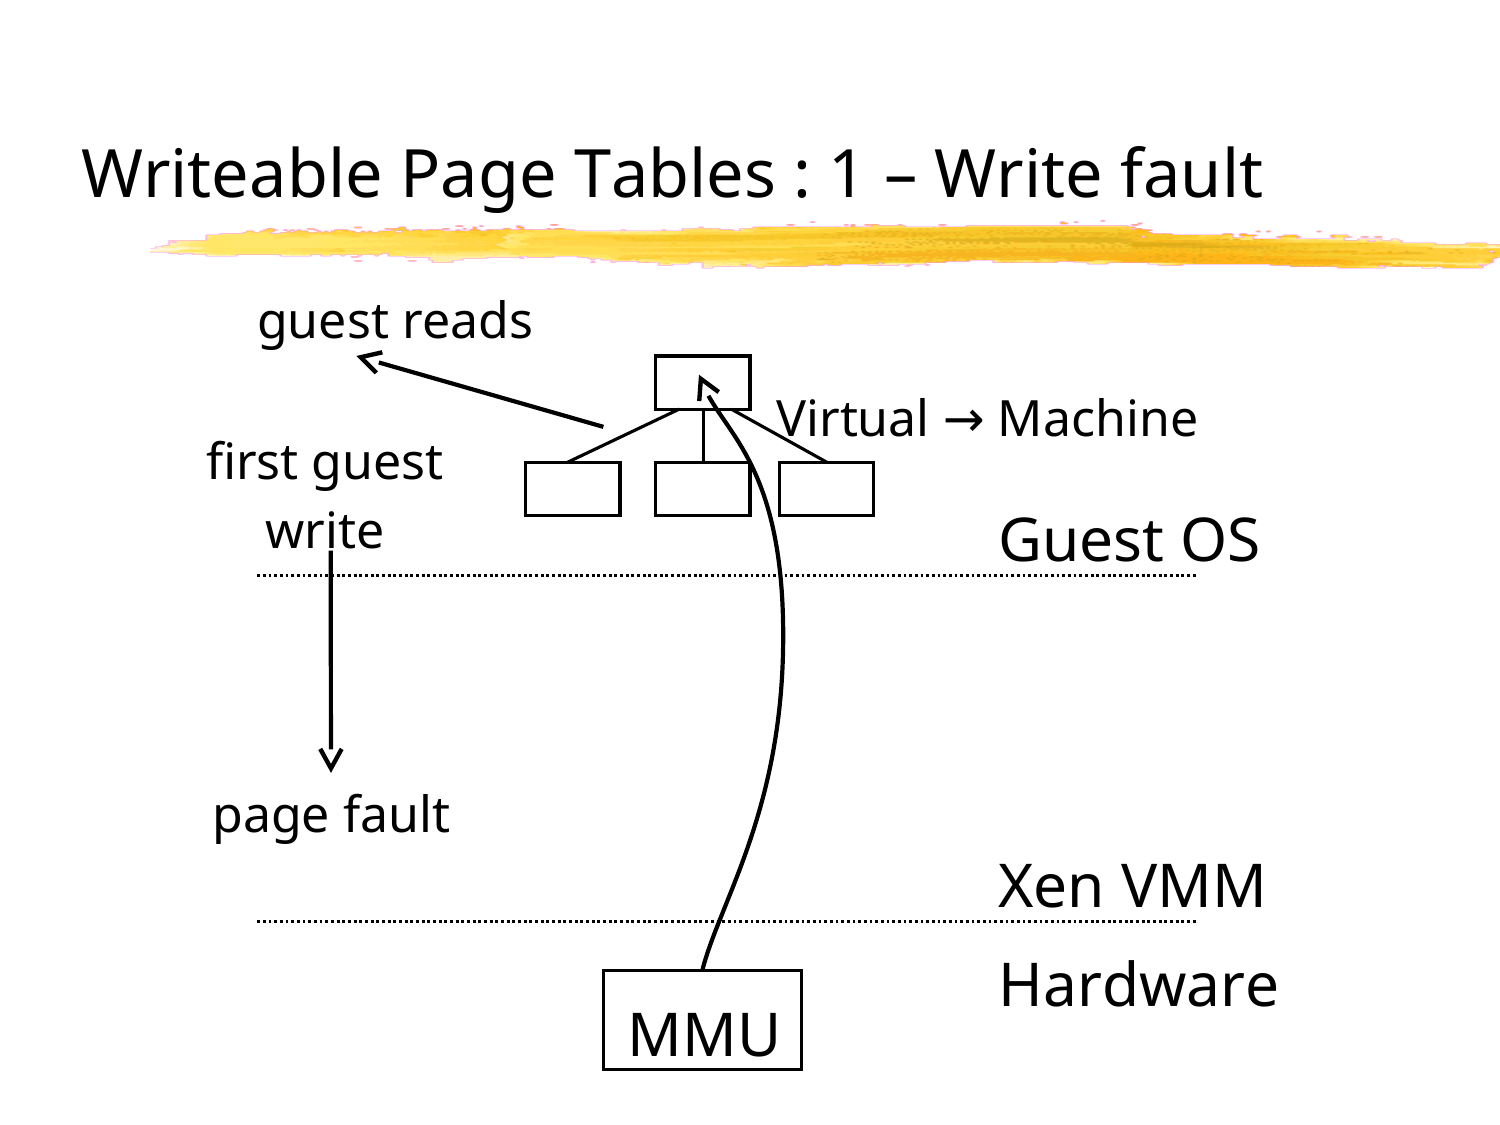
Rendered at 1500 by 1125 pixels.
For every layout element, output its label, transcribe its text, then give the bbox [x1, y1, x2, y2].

text_box page fault [212, 778, 451, 847]
picture [150, 225, 1500, 279]
title Writeable Page Tables : 1 – Write fault [66, 37, 1500, 225]
text_box Xen VMM [998, 843, 1268, 926]
text_box Guest OS [998, 497, 1262, 580]
text_box [655, 462, 750, 516]
text_box [779, 462, 874, 516]
text_box Virtual → Machine [776, 437, 803, 452]
text_box [655, 355, 750, 410]
text_box MMU [627, 991, 782, 1075]
text_box guest reads [257, 284, 534, 354]
text_box Virtual → Machine [776, 383, 1199, 452]
text_box [525, 462, 621, 516]
text_box Hardware [998, 942, 1281, 1025]
text_box first guest write [206, 426, 444, 564]
